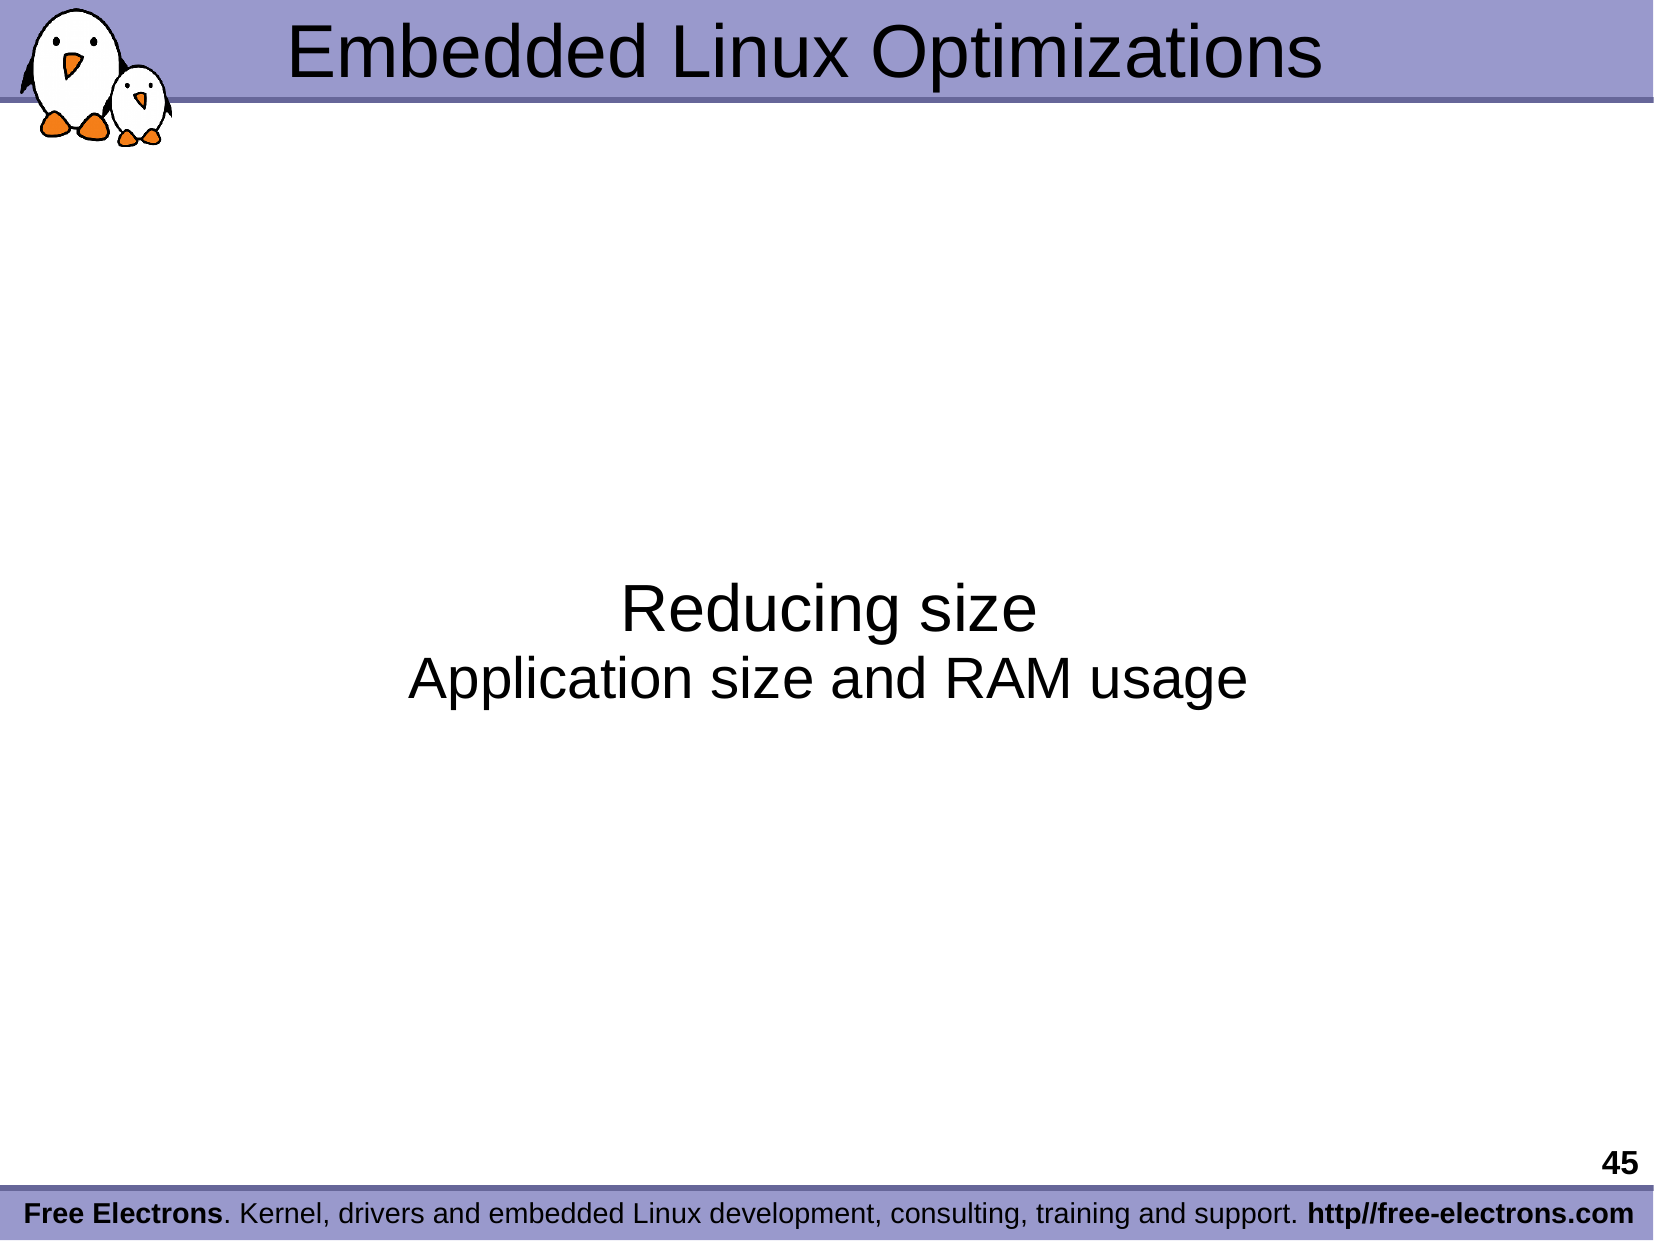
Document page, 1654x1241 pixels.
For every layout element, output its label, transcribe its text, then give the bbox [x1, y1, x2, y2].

subtitle Reducing size Application size and RAM usage [105, 216, 1518, 1066]
picture [20, 8, 172, 147]
title Embedded Linux Optimizations [60, 0, 1551, 103]
